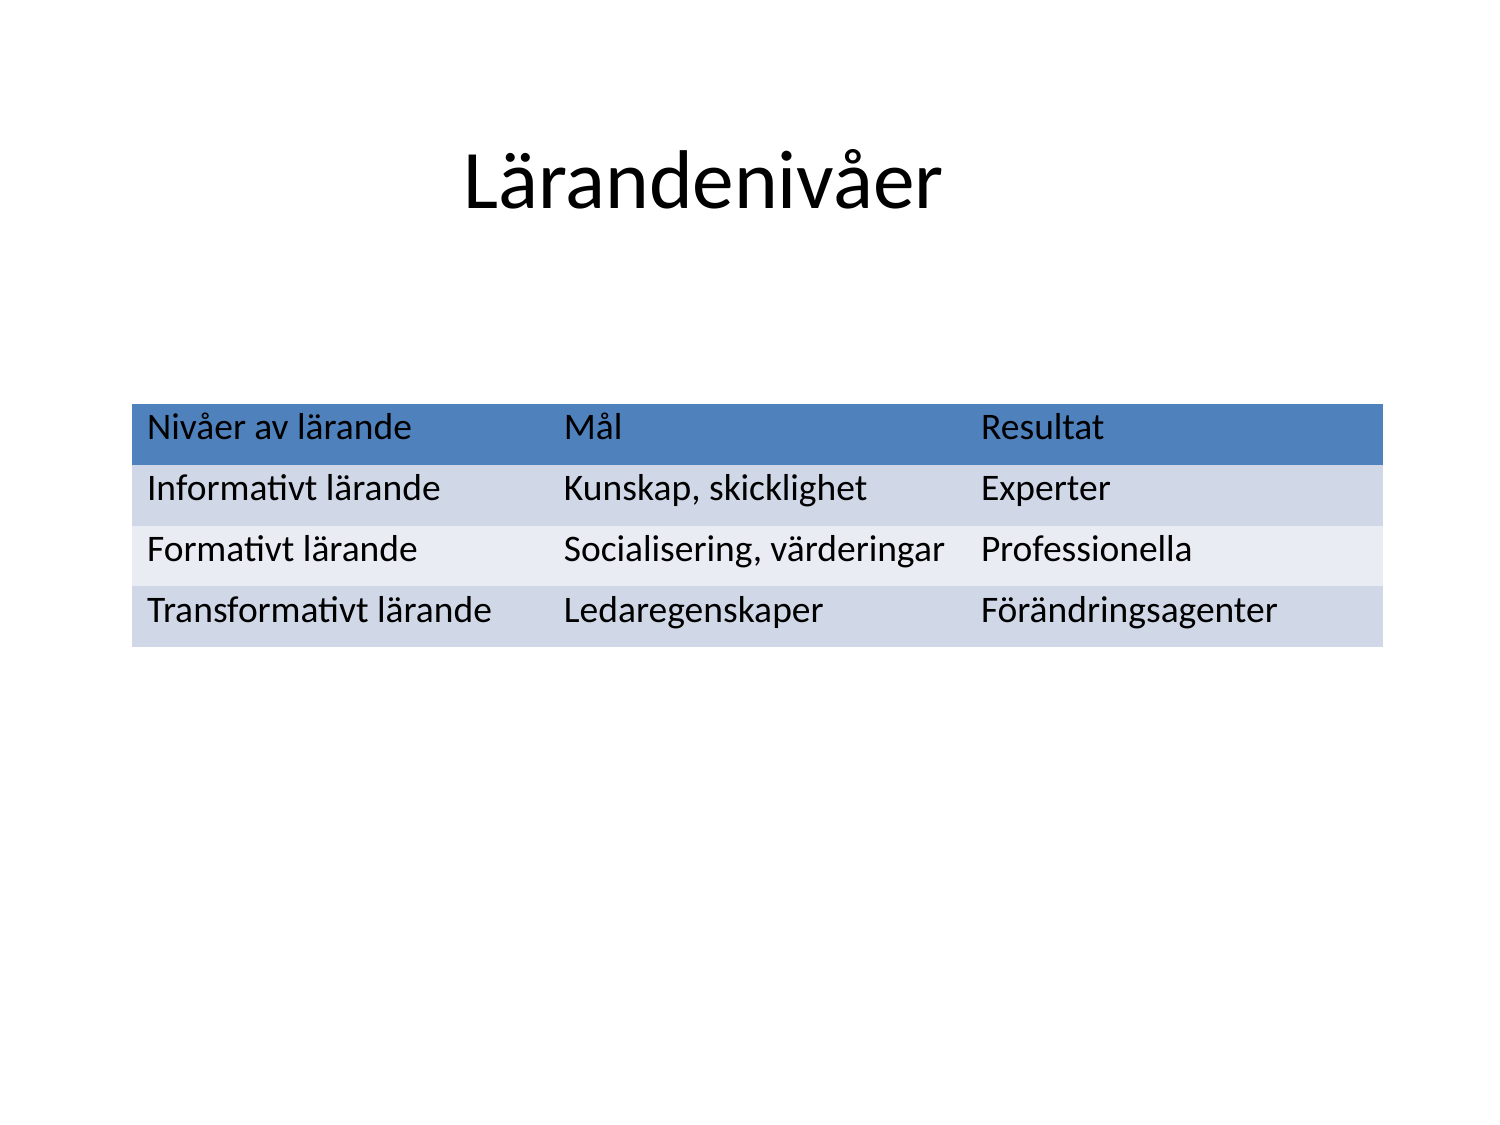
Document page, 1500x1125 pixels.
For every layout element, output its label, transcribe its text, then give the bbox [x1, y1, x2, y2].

table_cell Professionella [966, 526, 1383, 586]
table_cell Socialisering, värderingar [549, 526, 966, 586]
table_header Resultat [966, 404, 1383, 465]
table_cell Transformativt lärande [132, 586, 549, 647]
table_cell Ledaregenskaper [549, 586, 966, 647]
table_cell Informativt lärande [132, 465, 549, 526]
table_cell Förändringsagenter [966, 586, 1383, 647]
table_cell Formativt lärande [132, 526, 549, 586]
table_header Mål [549, 404, 966, 465]
table_header Nivåer av lärande [132, 404, 549, 465]
table_cell Kunskap, skicklighet [549, 465, 966, 526]
table_cell Experter [966, 465, 1383, 526]
text_box Lärandenivåer [448, 118, 960, 234]
